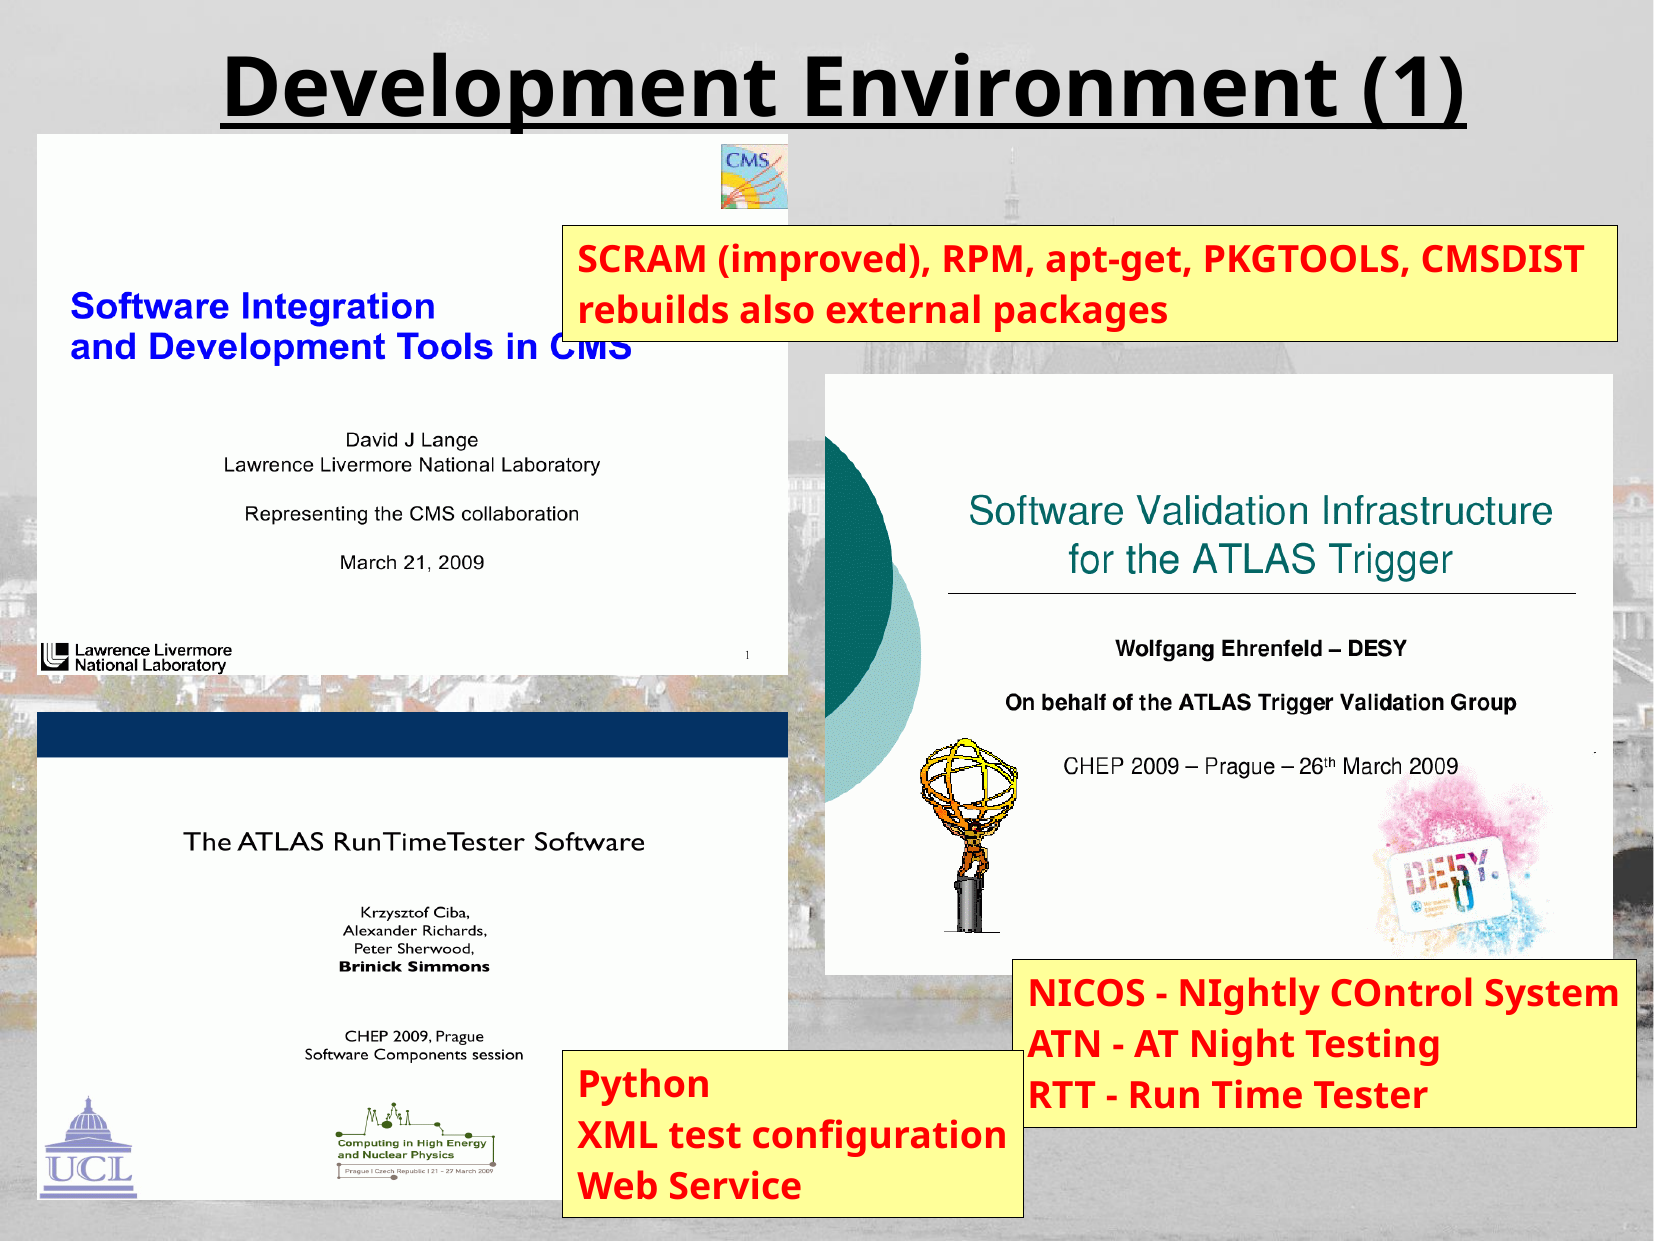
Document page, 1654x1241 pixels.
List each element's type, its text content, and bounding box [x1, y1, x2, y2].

title Development Environment (1) [149, 0, 1538, 168]
text_box SCRAM (improved), RPM, apt-get, PKGTOOLS, CMSDIST rebuilds also external packages [562, 225, 1618, 316]
text_box NICOS - NIghtly COntrol System ATN - AT Night Testing RTT - Run Time Tester [1012, 959, 1637, 1088]
text_box Python XML test configuration Web Service [562, 1050, 984, 1179]
picture [0, 0, 1654, 1241]
